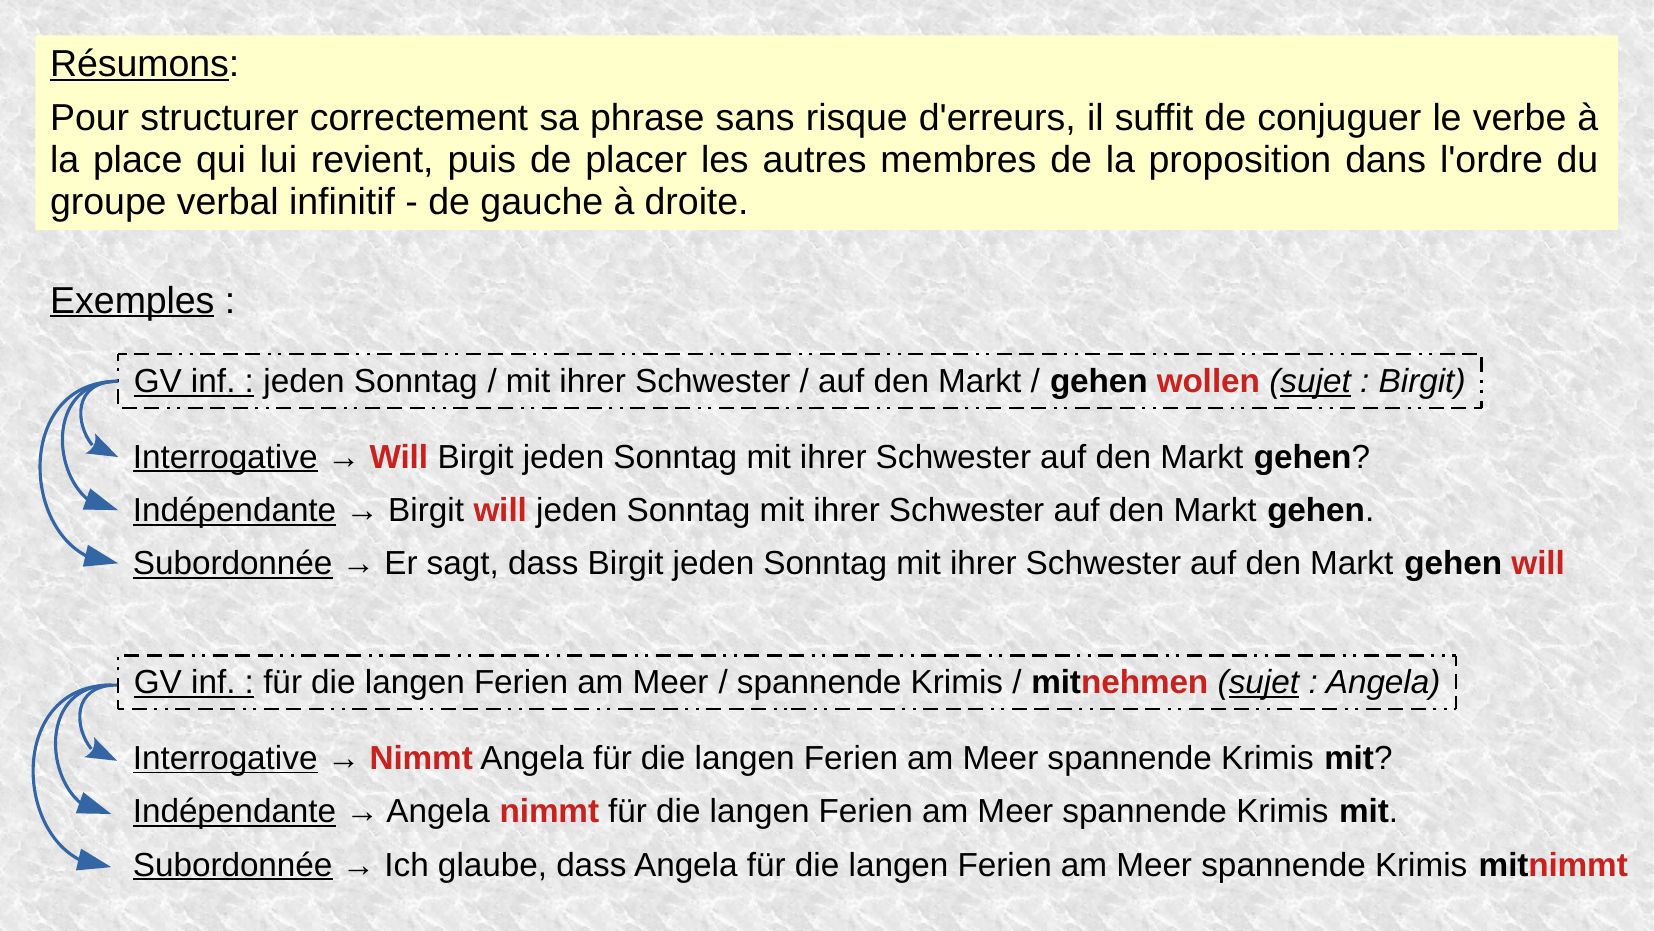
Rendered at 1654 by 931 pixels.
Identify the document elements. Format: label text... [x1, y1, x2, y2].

text_box Interrogative → Nimmt Angela für die langen Ferien am Meer spannende Krimis mit? [118, 732, 1408, 785]
text_box Exemples : [35, 271, 251, 329]
text_box GV inf. : für die langen Ferien am Meer / spannende Krimis / mitnehmen (sujet : Angela) [118, 655, 1457, 710]
text_box Subordonnée → Ich glaube, dass Angela für die langen Ferien am Meer spannende Krimis mitnimmt [118, 838, 1643, 891]
text_box Subordonnée → Er sagt, dass Birgit jeden Sonntag mit ihrer Schwester auf den Markt gehen will [118, 537, 1580, 590]
text_box Indépendante → Birgit will jeden Sonntag mit ihrer Schwester auf den Markt gehen. [118, 484, 1390, 537]
text_box Résumons: Pour structurer correctement sa phrase sans risque d'erreurs, il suffit de conjuguer le verbe à la place qui lui revient, puis de placer les autres membres de la proposition dans l'ordre du groupe verbal infinitif - de gauche à droite. [35, 35, 1619, 231]
text_box GV inf. : jeden Sonntag / mit ihrer Schwester / auf den Markt / gehen wollen (sujet : Birgit) [118, 354, 1482, 409]
text_box Indépendante → Angela nimmt für die langen Ferien am Meer spannende Krimis mit. [118, 785, 1414, 838]
picture [0, 0, 1654, 931]
text_box Interrogative → Will Birgit jeden Sonntag mit ihrer Schwester auf den Markt gehen? [118, 431, 1385, 483]
